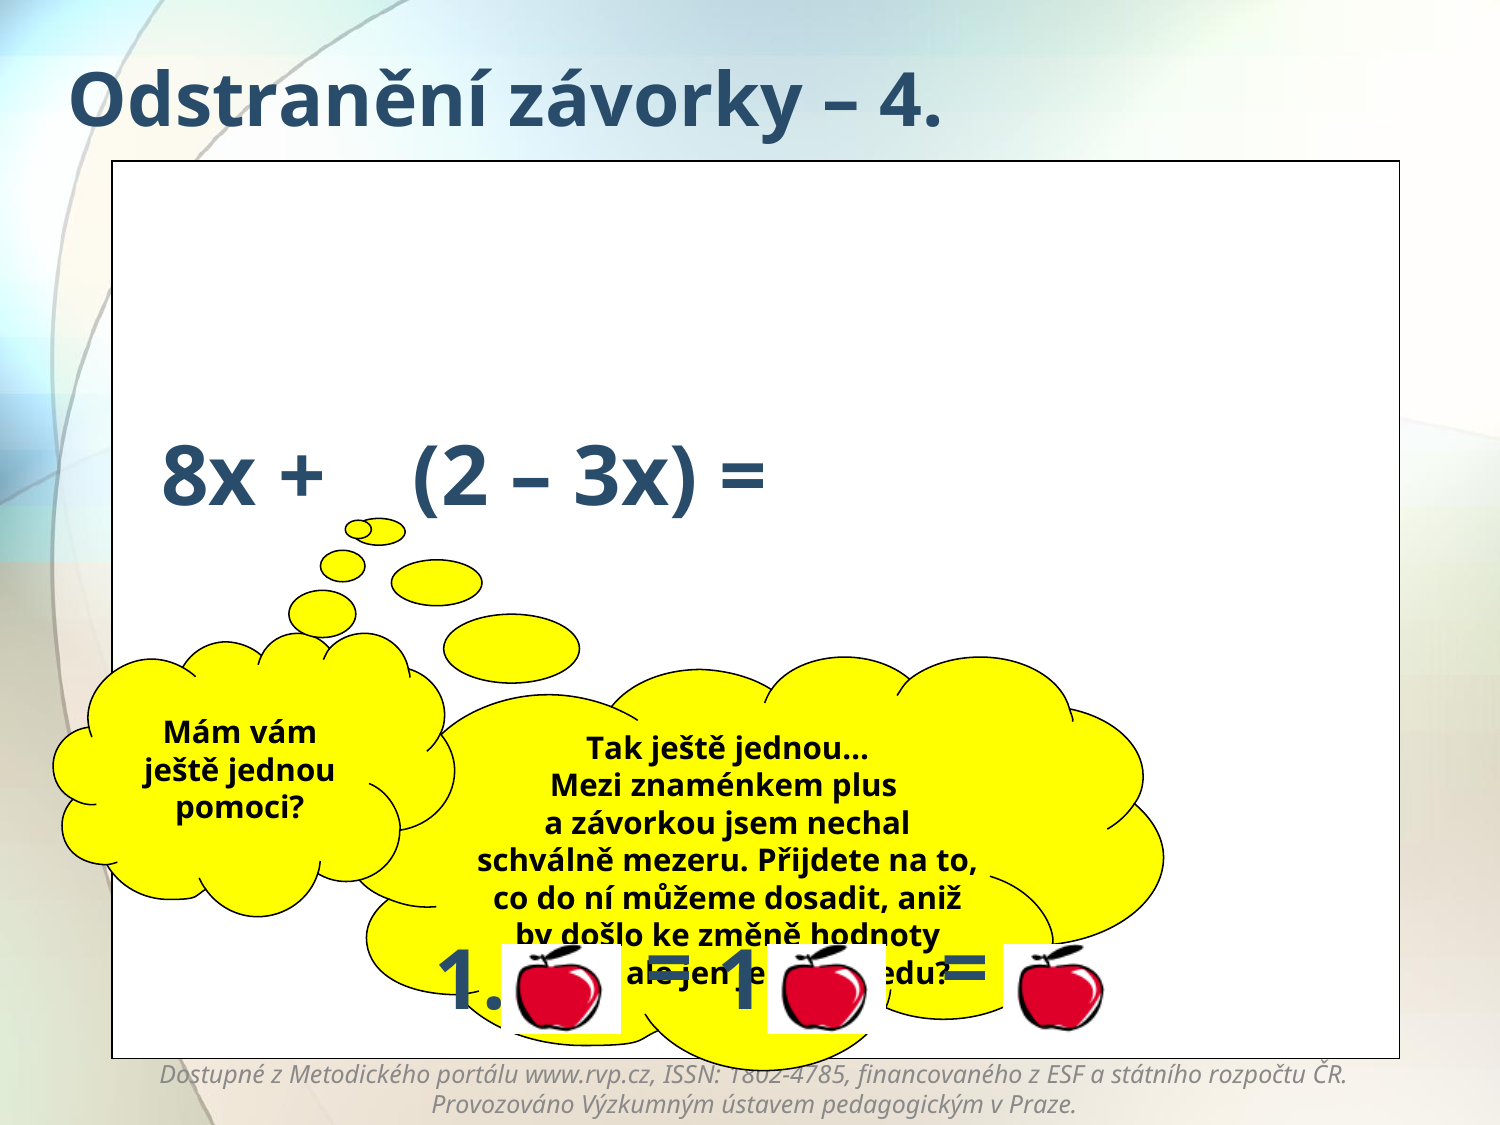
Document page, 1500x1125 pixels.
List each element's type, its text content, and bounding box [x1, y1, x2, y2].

text_box = [631, 928, 726, 1000]
text_box Mám vám ještě jednou pomoci? [53, 590, 455, 917]
text_box 1. [420, 940, 550, 1012]
text_box Mám vám ještě jednou pomoci? [320, 550, 366, 582]
text_box 1 [702, 940, 833, 1012]
text_box [112, 874, 699, 1059]
text_box Tak ještě jednou… Mezi znaménkem plus a závorkou jsem nechal schválně mezeru. Přijdete na to, co do ní můžeme dosadit, aniž by došlo ke změně hodnoty výrazu, ale jen jeho vzhledu? [360, 657, 1164, 1071]
text_box Tak ještě jednou… Mezi znaménkem plus a závorkou jsem nechal schválně mezeru. Přijdete na to, co do ní můžeme dosadit, aniž by došlo ke změně hodnoty výrazu, ale jen jeho vzhledu? [443, 614, 580, 684]
text_box Odstranění závorky – 4. [53, 54, 1471, 138]
text_box [112, 160, 1400, 1059]
text_box 8x + (2 – 3x) = [146, 437, 820, 508]
text_box Tak ještě jednou… Mezi znaménkem plus a závorkou jsem nechal schválně mezeru. Přijdete na to, co do ní můžeme dosadit, aniž by došlo ke změně hodnoty výrazu, ale jen jeho vzhledu? [391, 559, 483, 606]
text_box = [927, 928, 1022, 1000]
picture [0, 0, 1500, 1125]
